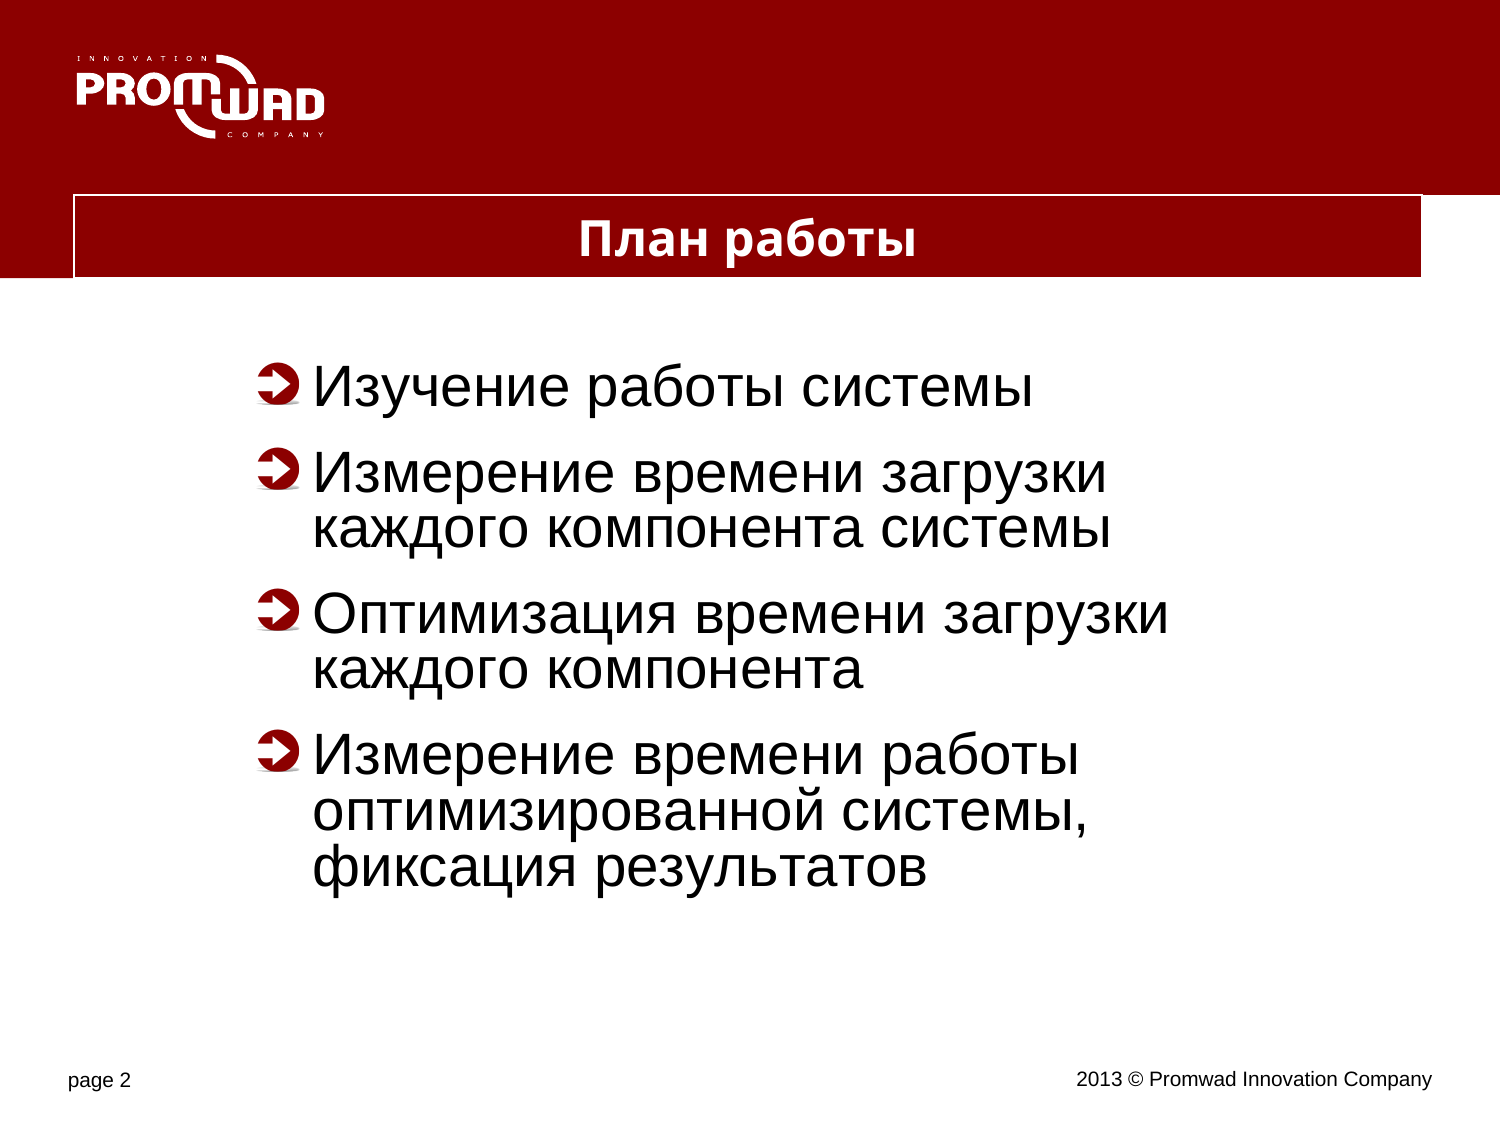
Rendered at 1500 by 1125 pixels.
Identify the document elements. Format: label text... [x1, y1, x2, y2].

text_box Изучение работы системы Измерение времени загрузки каждого компонента системы Оптимизация времени загрузки каждого компонента Измерение времени работы оптимизированной системы, фиксация результатов [242, 354, 1270, 579]
picture [256, 362, 300, 405]
picture [256, 588, 300, 631]
picture [256, 729, 300, 772]
text_box План работы [73, 195, 1423, 278]
text_box 2013 © Promwad Innovation Company [500, 1057, 1448, 1102]
picture [256, 447, 300, 490]
